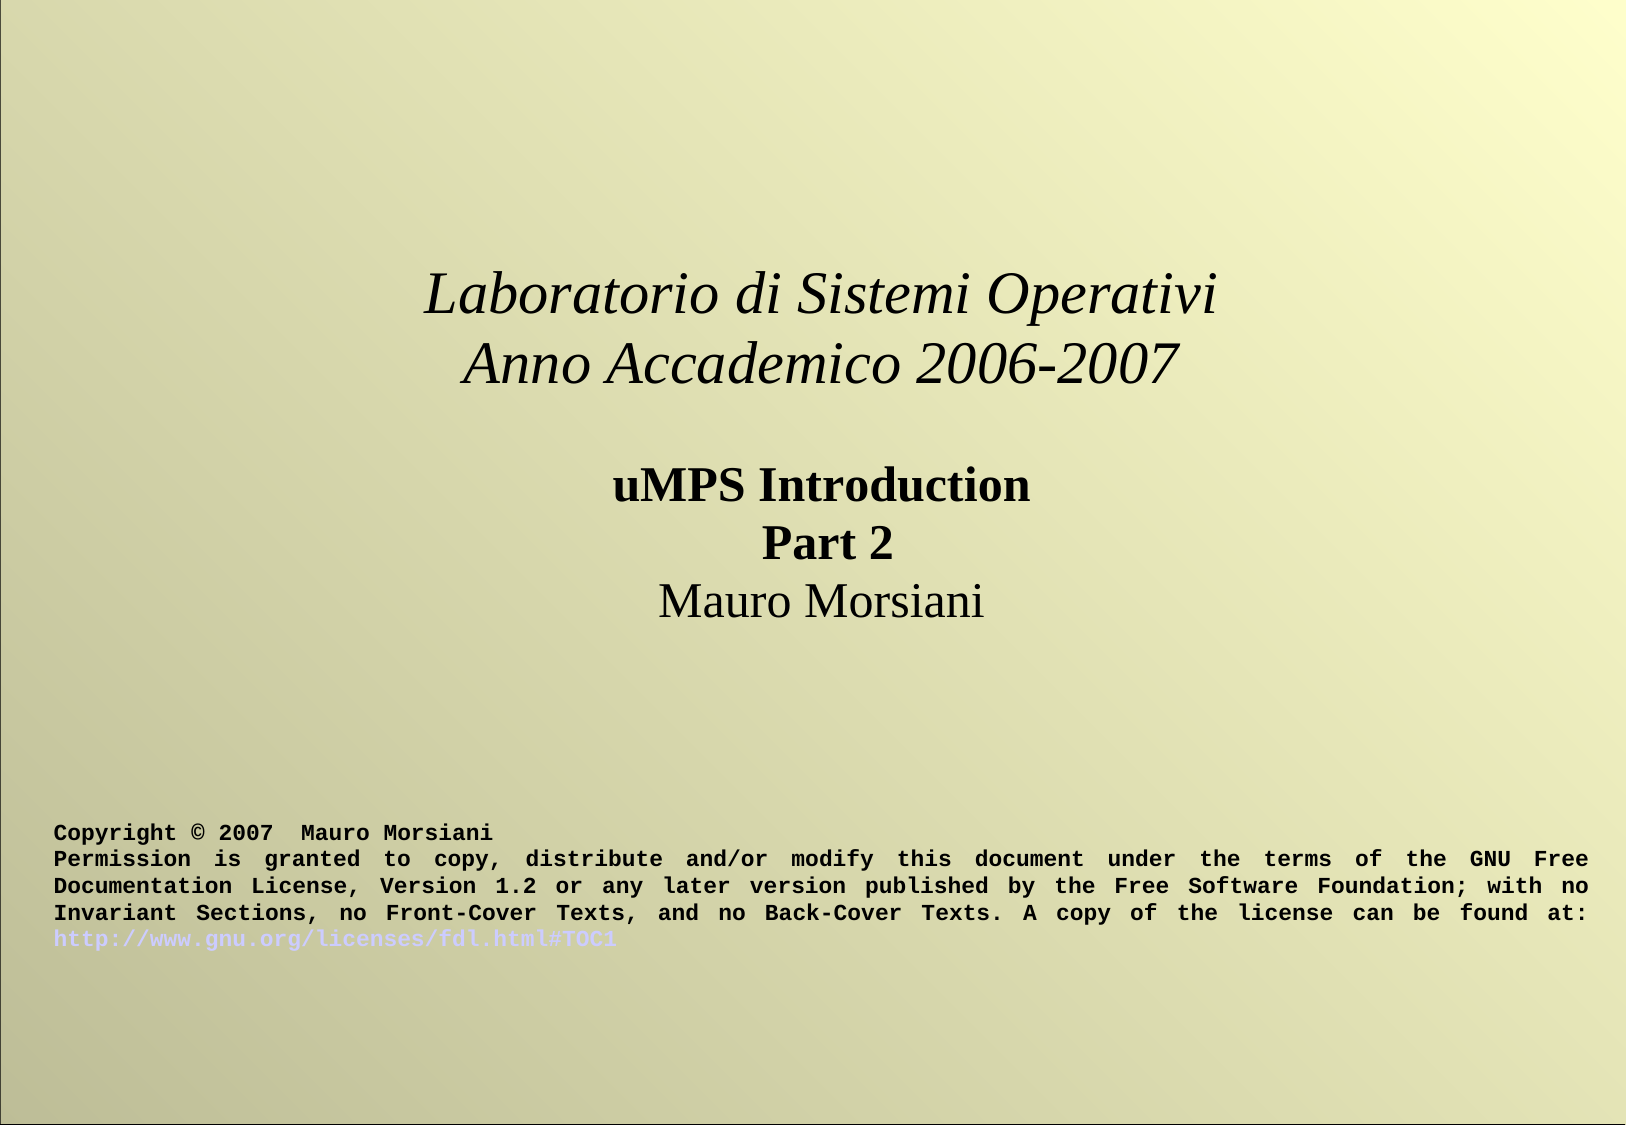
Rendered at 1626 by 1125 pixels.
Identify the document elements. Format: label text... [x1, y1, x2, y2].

text_box Laboratorio di Sistemi Operativi Anno Accademico 2006-2007 uMPS Introduction Part 2 Mauro Morsiani Copyright © 2007 Mauro Morsiani Permission is granted to copy, distribute and/or modify this document under the terms of the GNU Free Documentation License, Version 1.2 or any later version published by the Free Software Foundation; with no Invariant Sections, no Front-Cover Texts, and no Back-Cover Texts. A copy of the license can be found at: http://www.gnu.org/licenses/fdl.html#TOC1 [53, 48, 1590, 982]
text_box [0, 0, 1626, 1125]
